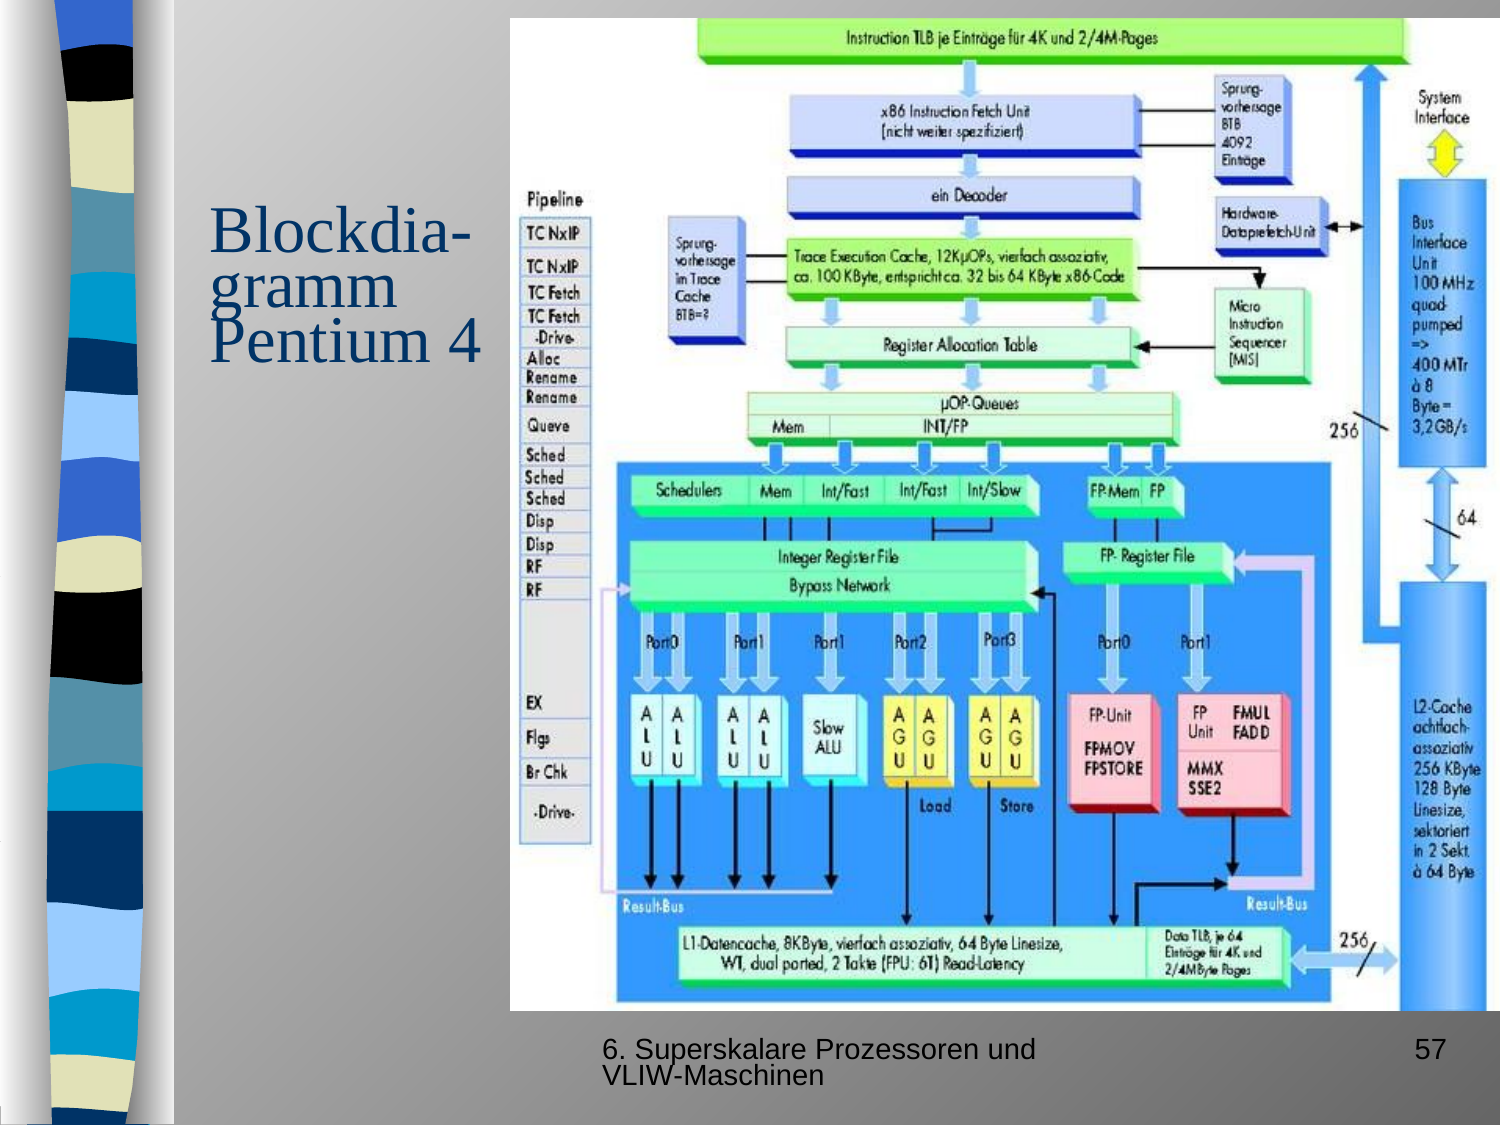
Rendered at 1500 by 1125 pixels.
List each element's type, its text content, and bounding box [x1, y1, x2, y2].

chart [510, 19, 1500, 1011]
title Blockdia-gramm Pentium 4 [194, 42, 510, 540]
